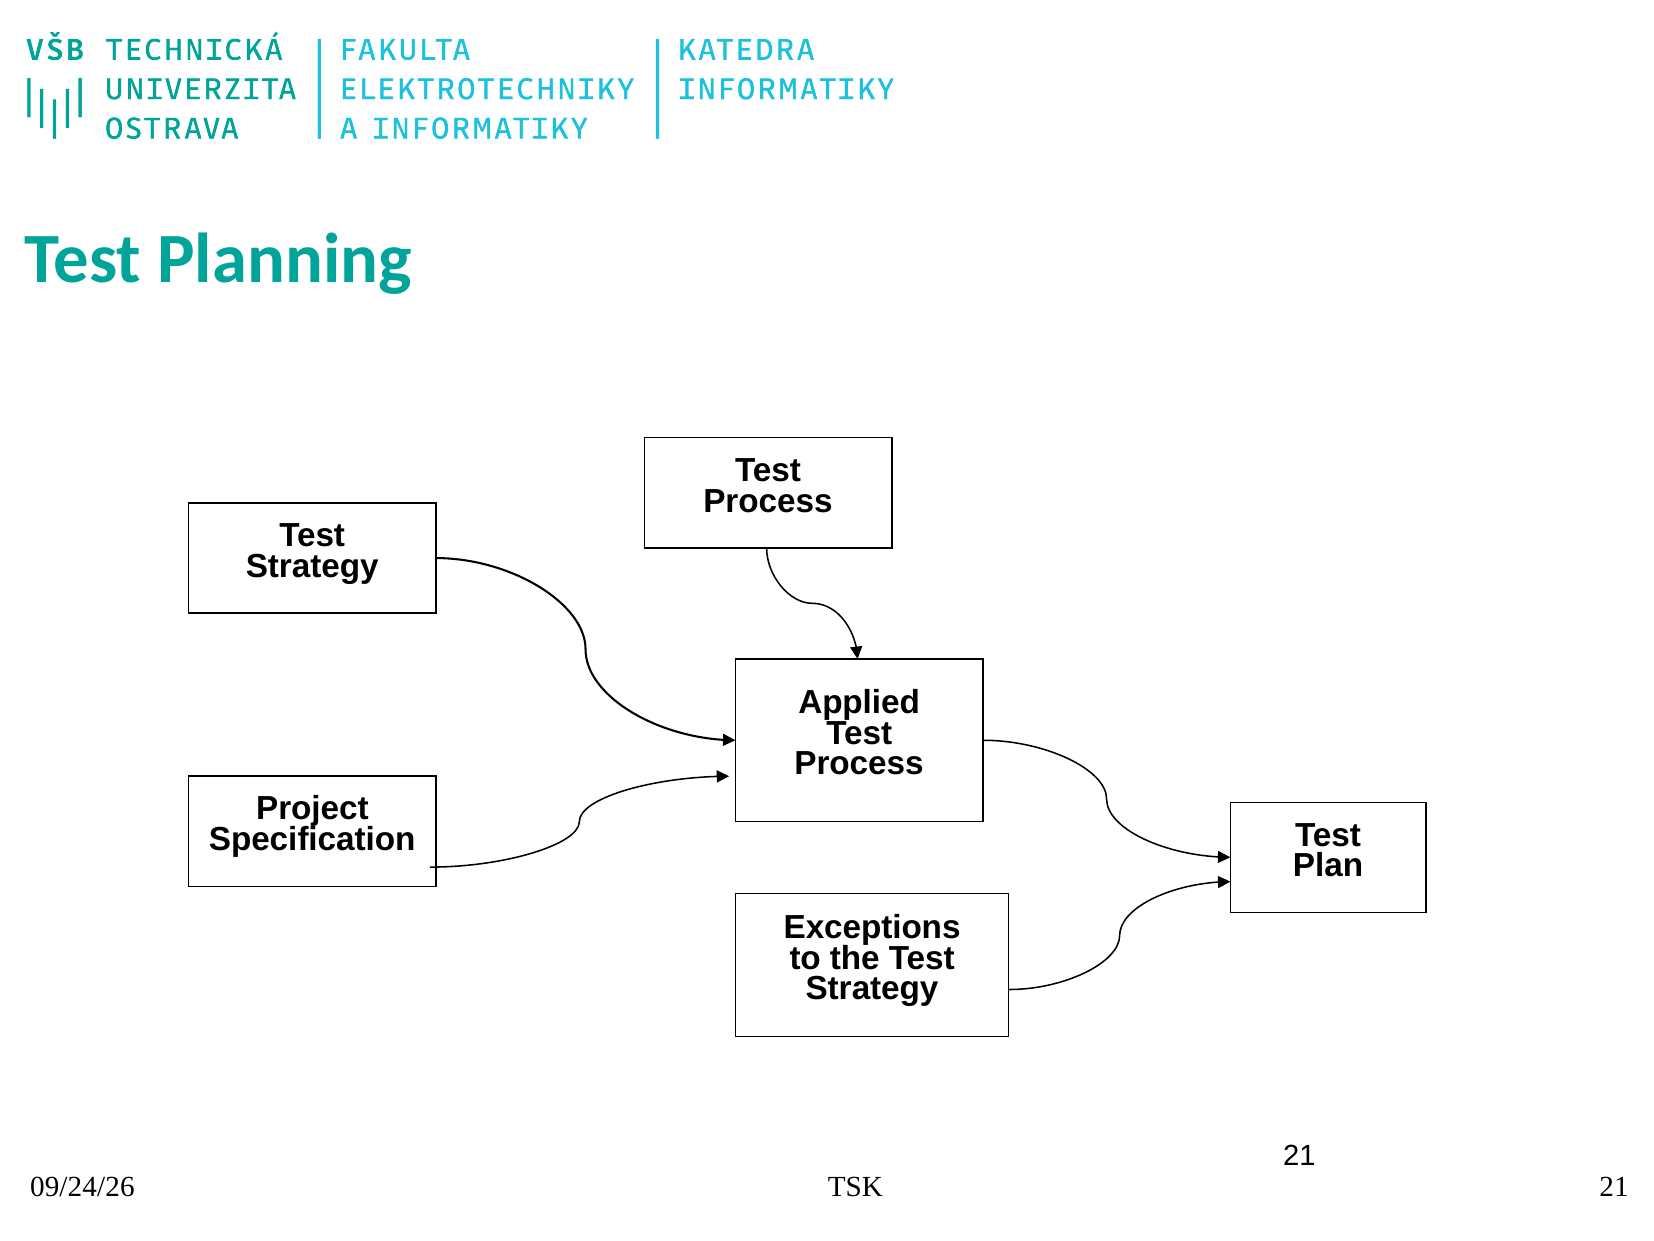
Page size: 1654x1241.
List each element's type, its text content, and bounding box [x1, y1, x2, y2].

text_box Test Process [644, 438, 892, 548]
text_box <number> [1184, 1129, 1331, 1216]
text_box Project Specification [189, 776, 436, 886]
picture [26, 31, 894, 139]
text_box Exceptions to the Test Strategy [735, 894, 1009, 1037]
text_box Test Plan [1230, 802, 1426, 913]
text_box Applied Test Process [735, 659, 983, 822]
text_box Test Strategy [189, 503, 436, 613]
title Test Planning [24, 169, 1629, 300]
